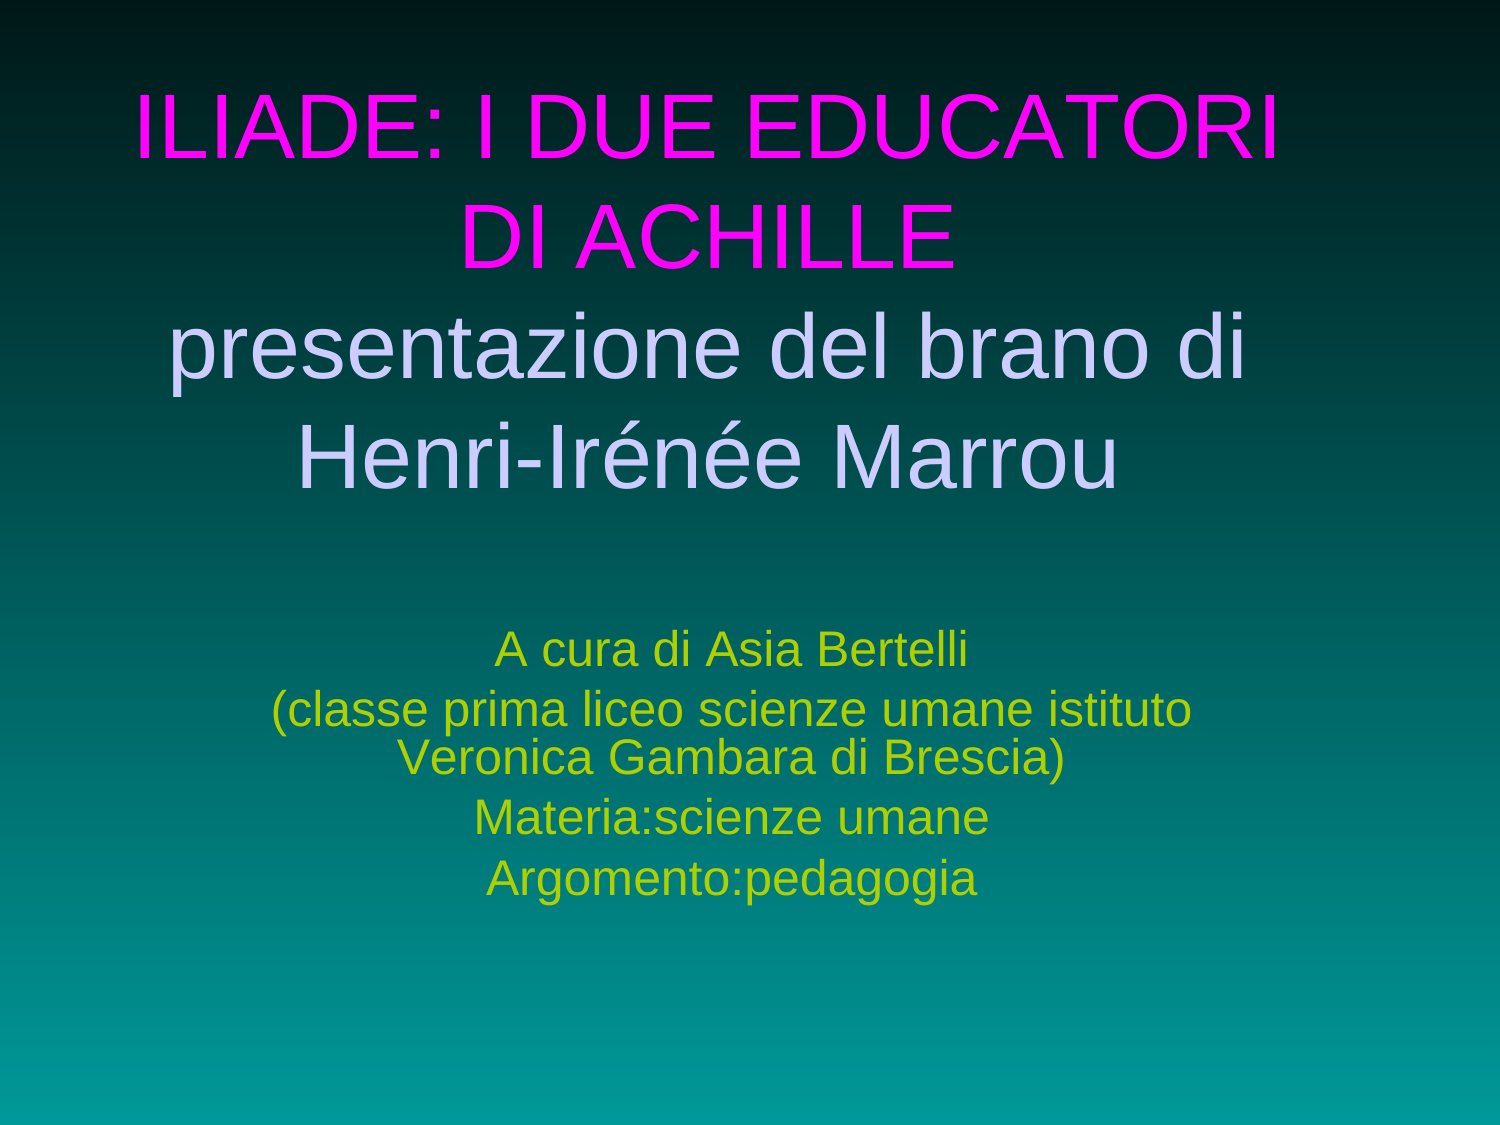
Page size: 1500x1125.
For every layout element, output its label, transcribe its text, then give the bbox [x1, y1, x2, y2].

subtitle A cura di Asia Bertelli (classe prima liceo scienze umane istituto Veronica Gambara di Brescia) Materia:scienze umane Argomento:pedagogia [206, 619, 1257, 916]
title ILIADE: I DUE EDUCATORI DI ACHILLE presentazione del brano di Henri-Irénée Marrou [76, 0, 1341, 575]
